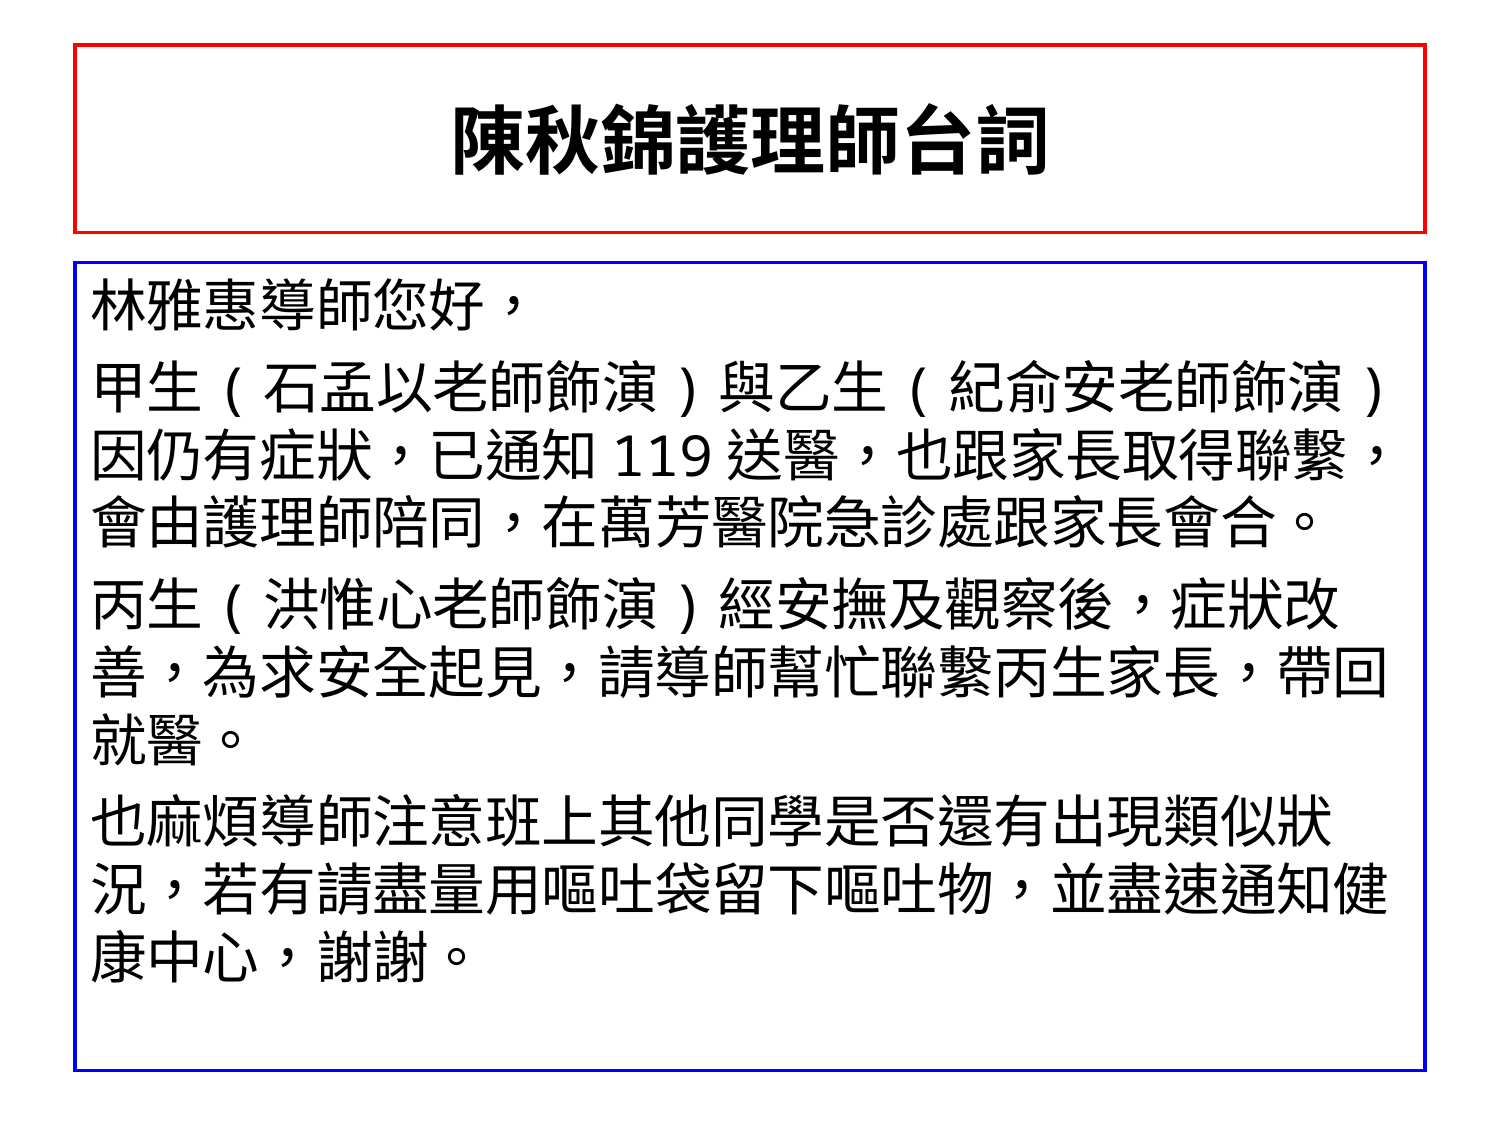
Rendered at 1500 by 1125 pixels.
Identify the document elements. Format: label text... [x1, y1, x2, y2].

list 林雅惠導師您好， 甲生(石孟以老師飾演)與乙生(紀俞安老師飾演)因仍有症狀，已通知119送醫，也跟家長取得聯繫，會由護理師陪同，在萬芳醫院急診處跟家長會合。 丙生(洪惟心老師飾演)經安撫及觀察後，症狀改善，為求安全起見，請導師幫忙聯繫丙生家長，帶回就醫。 也麻煩導師注意班上其他同學是否還有出現類似狀況，若有請盡量用嘔吐袋留下嘔吐物，並盡速通知健康中心，謝謝。 [75, 262, 1426, 1071]
title 陳秋錦護理師台詞 [75, 45, 1426, 233]
